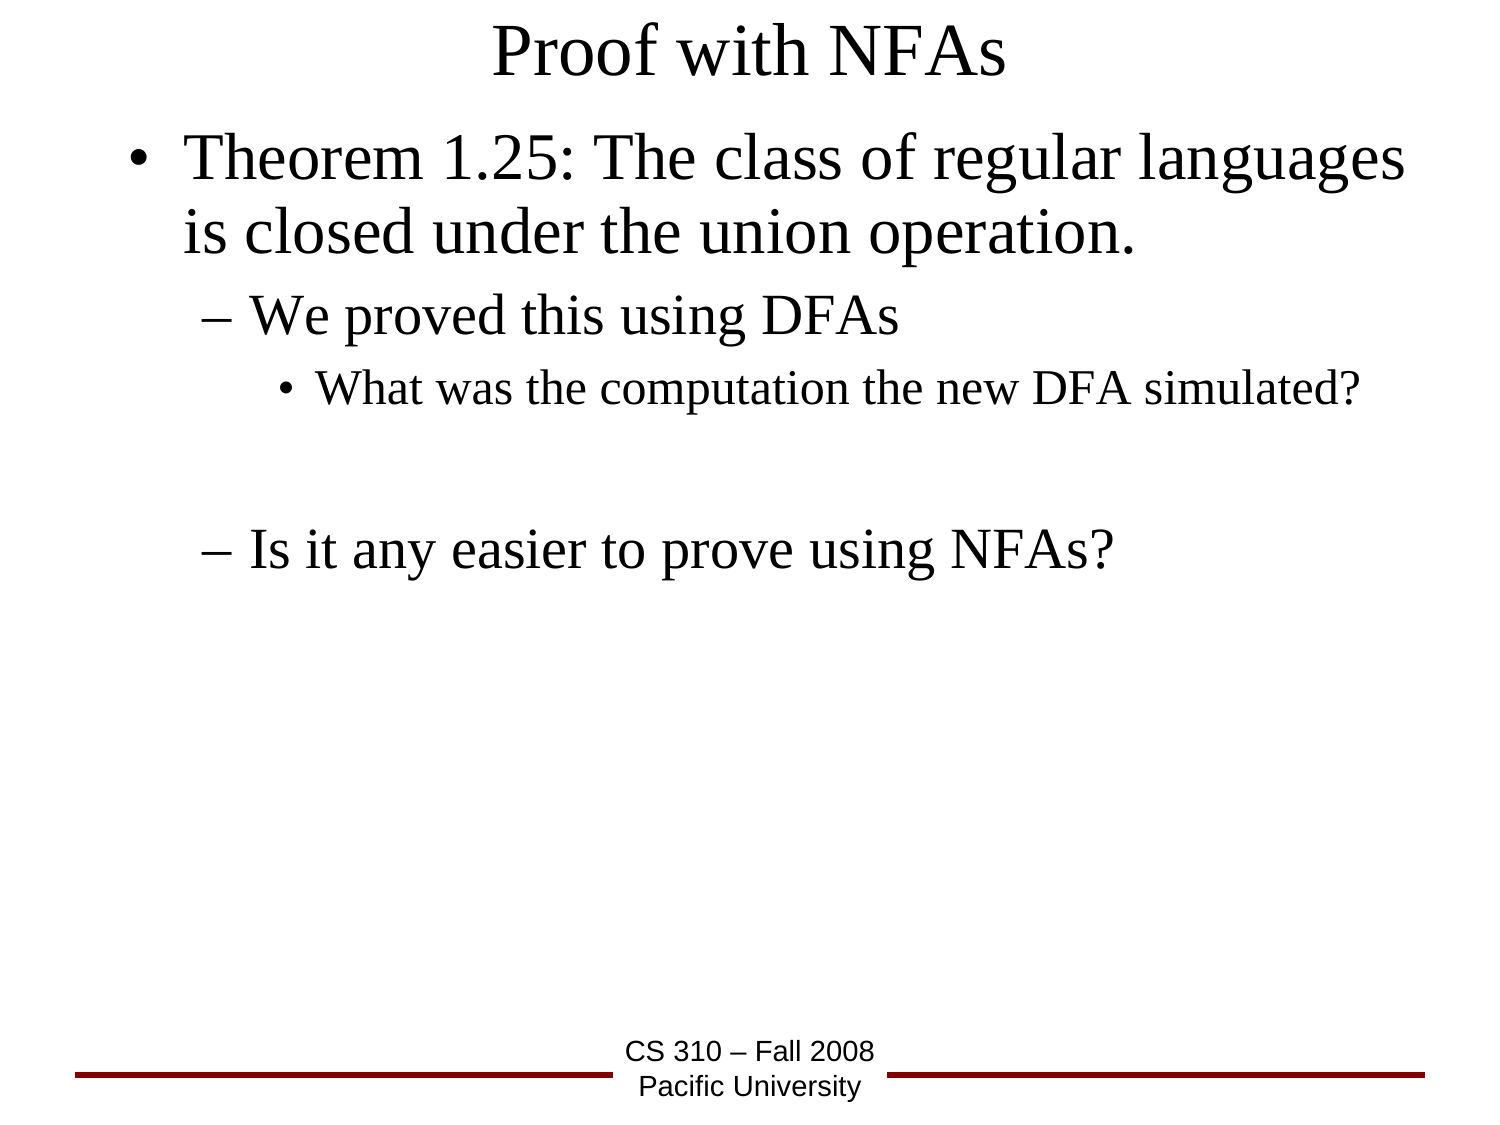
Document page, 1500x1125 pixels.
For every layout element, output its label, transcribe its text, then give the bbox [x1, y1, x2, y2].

list Theorem 1.25: The class of regular languages is closed under the union operation. We proved this using DFAs What was the computation the new DFA simulated? Is it any easier to prove using NFAs? [112, 112, 1463, 1001]
title Proof with NFAs [112, 0, 1388, 103]
